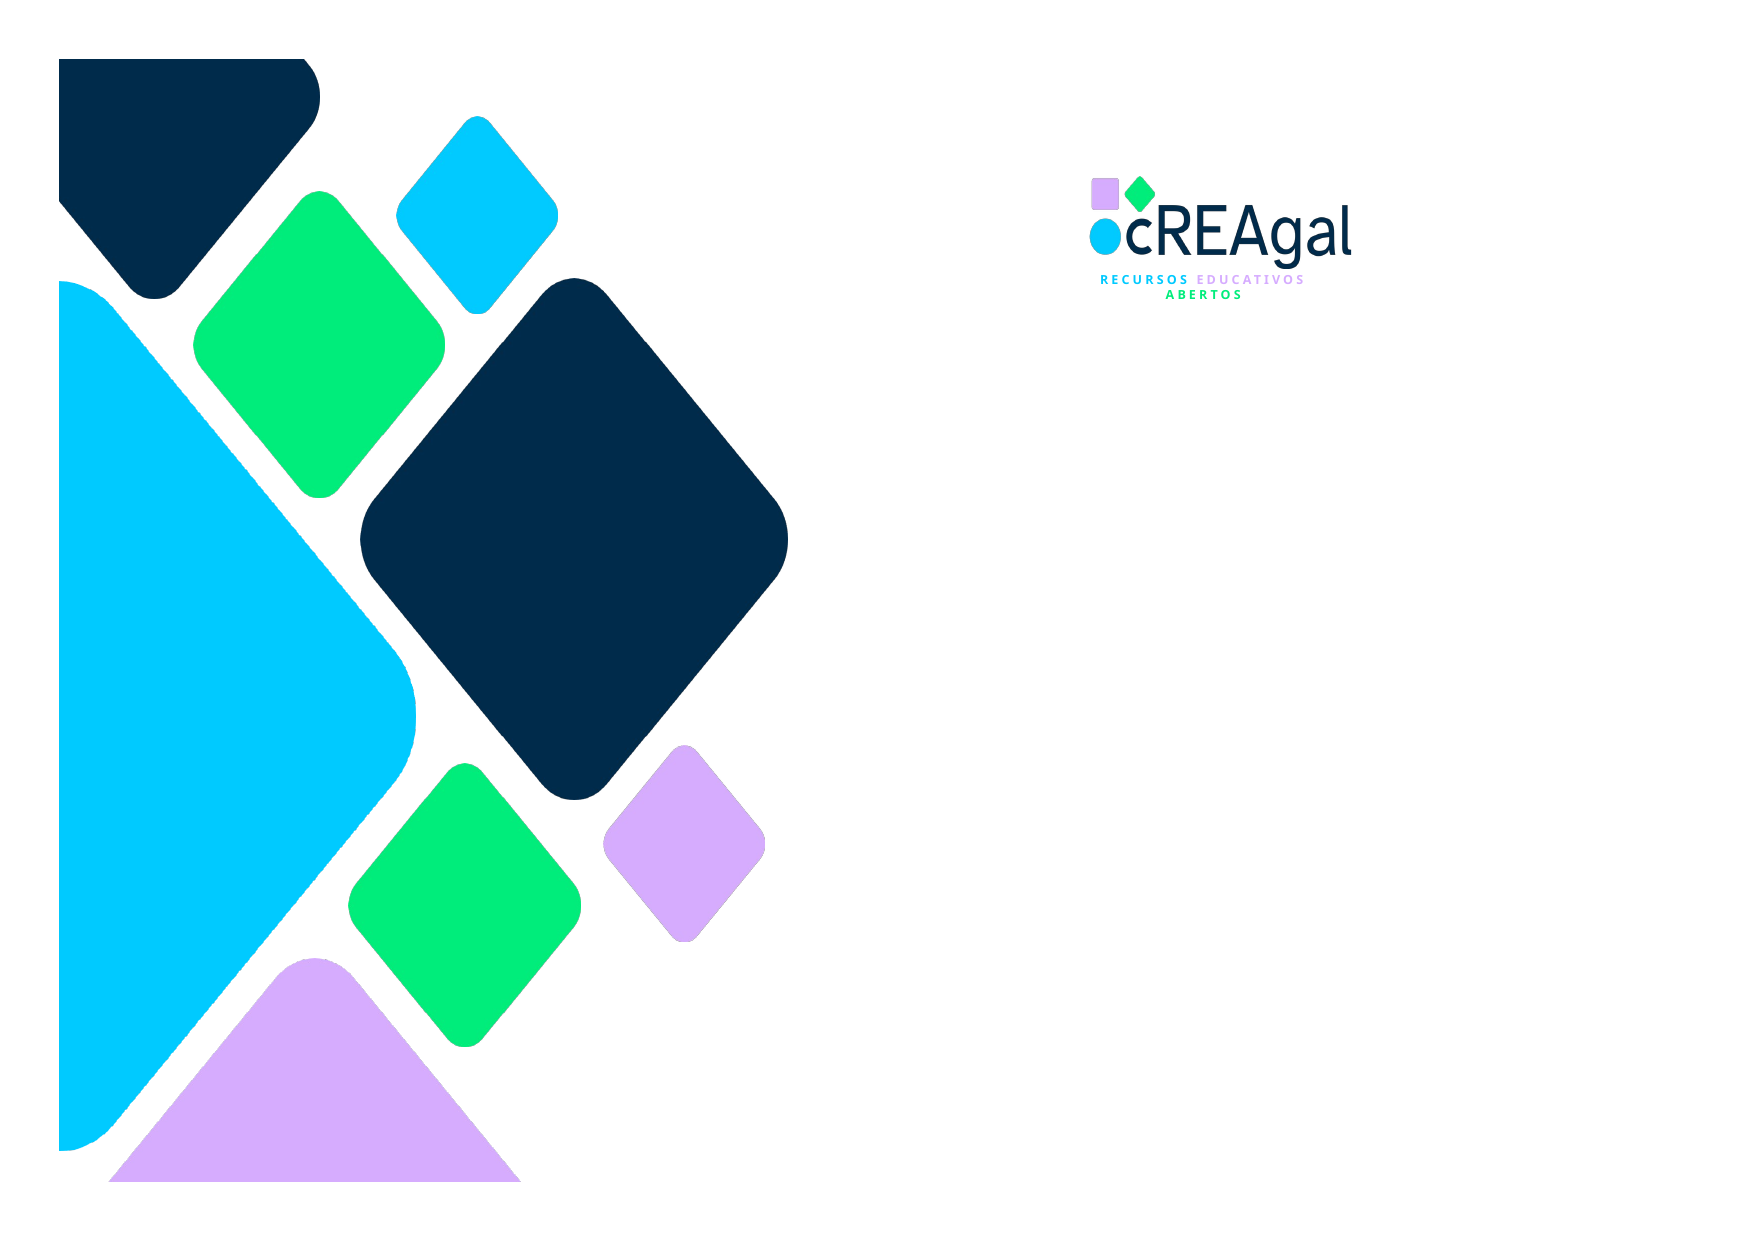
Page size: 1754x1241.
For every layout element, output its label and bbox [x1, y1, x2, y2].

picture [1089, 176, 1352, 269]
picture [481, 116, 558, 208]
picture [59, 59, 788, 1182]
